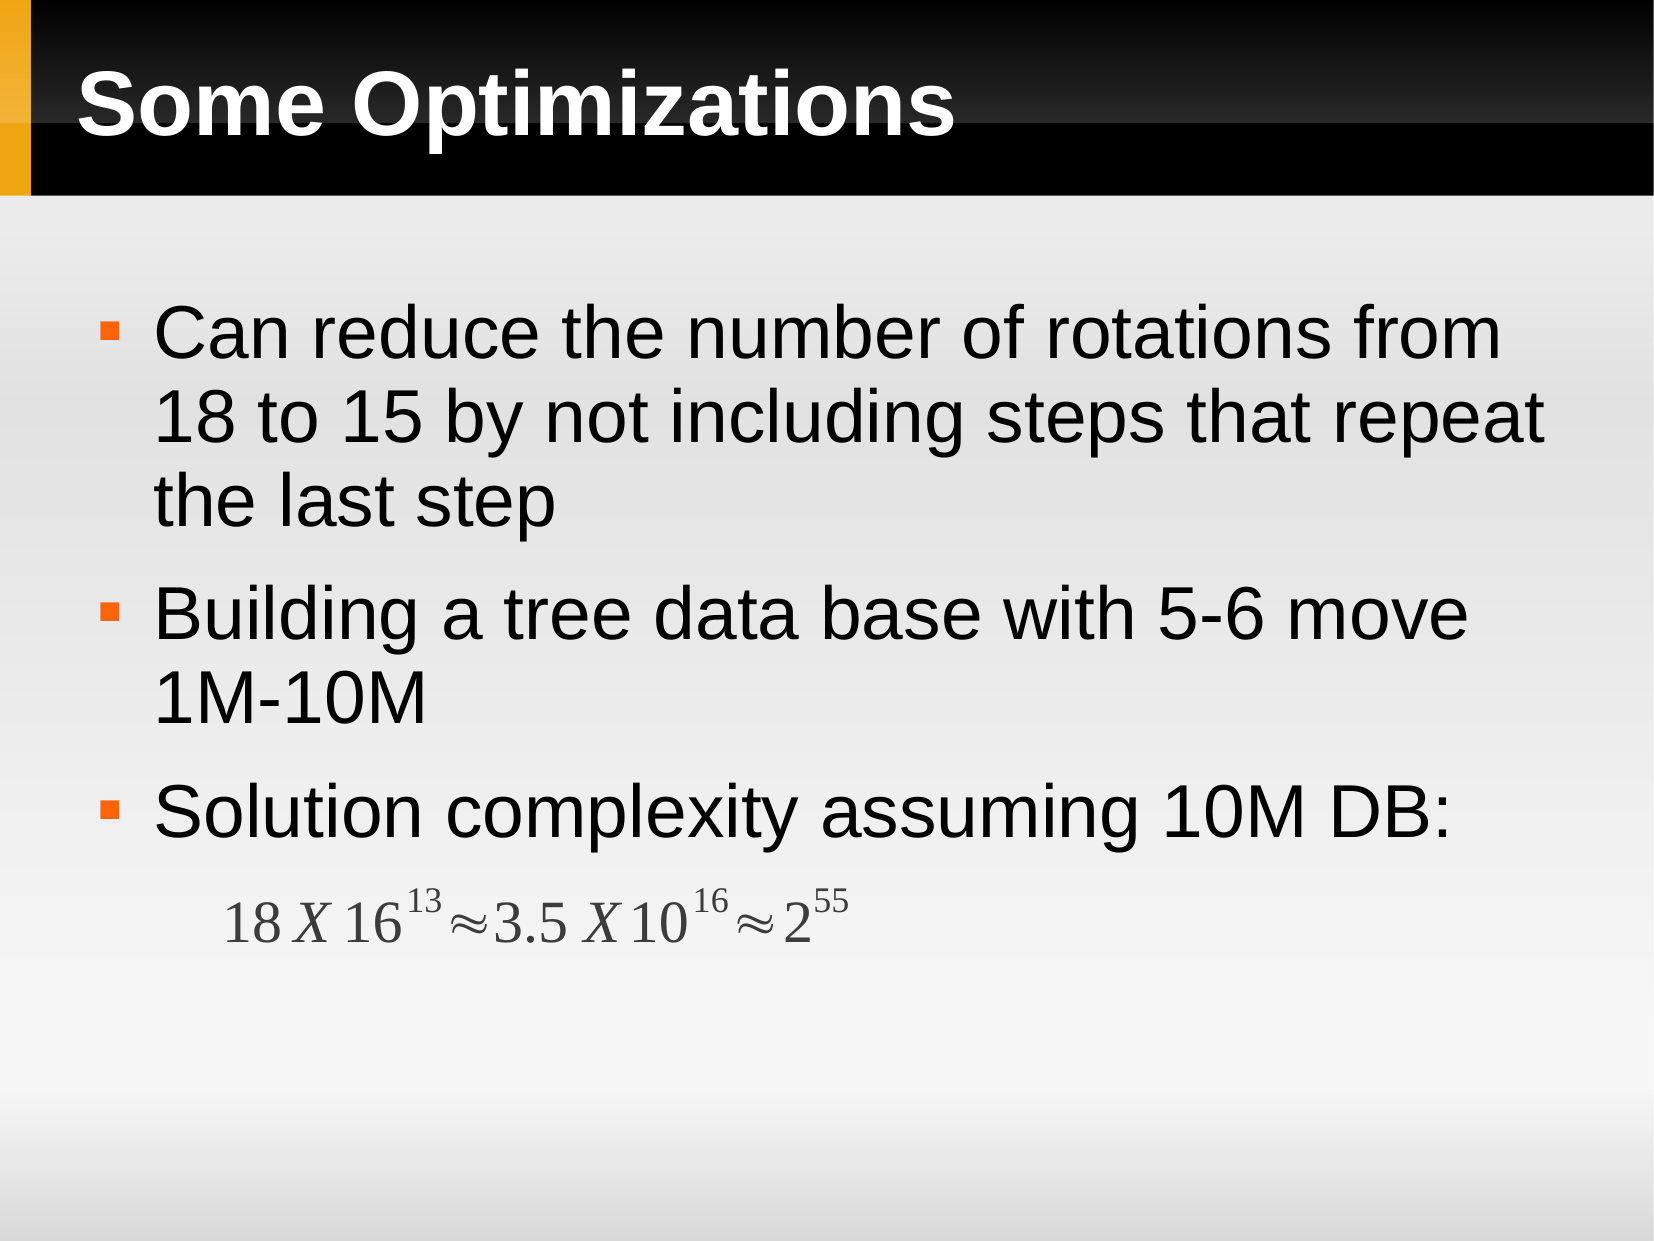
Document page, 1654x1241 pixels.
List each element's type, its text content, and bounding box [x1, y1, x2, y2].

title Some Optimizations [76, 0, 1565, 208]
list Can reduce the number of rotations from 18 to 15 by not including steps that repeat the last step Building a tree data base with 5-6 move 1M-10M Solution complexity assuming 10M DB: [82, 290, 1571, 1109]
picture [0, 0, 1654, 1241]
chart [206, 882, 863, 958]
